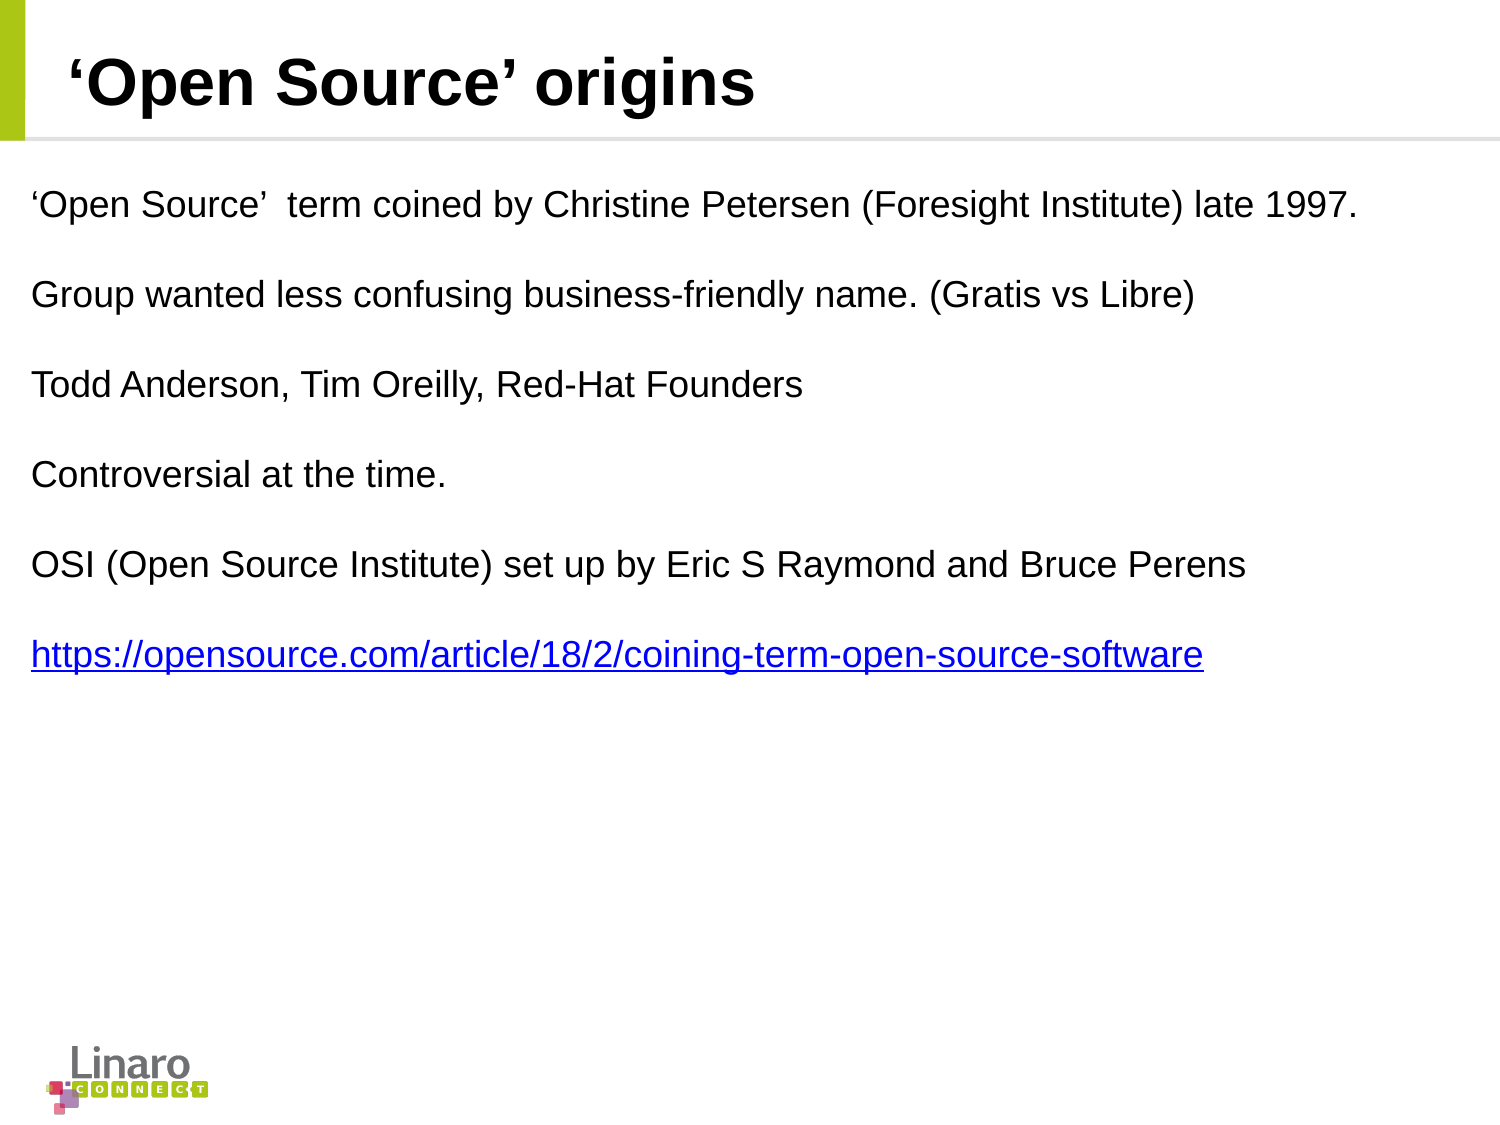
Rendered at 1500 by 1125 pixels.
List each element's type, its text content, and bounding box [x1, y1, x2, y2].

picture [39, 1041, 216, 1119]
text_box ‘Open Source’ term coined by Christine Petersen (Foresight Institute) late 1997. Group wanted less confusing business-friendly name. (Gratis vs Libre) Todd Anderson, Tim Oreilly, Red-Hat Founders Controversial at the time. OSI (Open Source Institute) set up by Eric S Raymond and Bruce Perens https://opensource.com/article/18/2/coining-term-open-source-software [16, 165, 1482, 1040]
text_box ‘Open Source’ origins [53, 23, 1465, 136]
